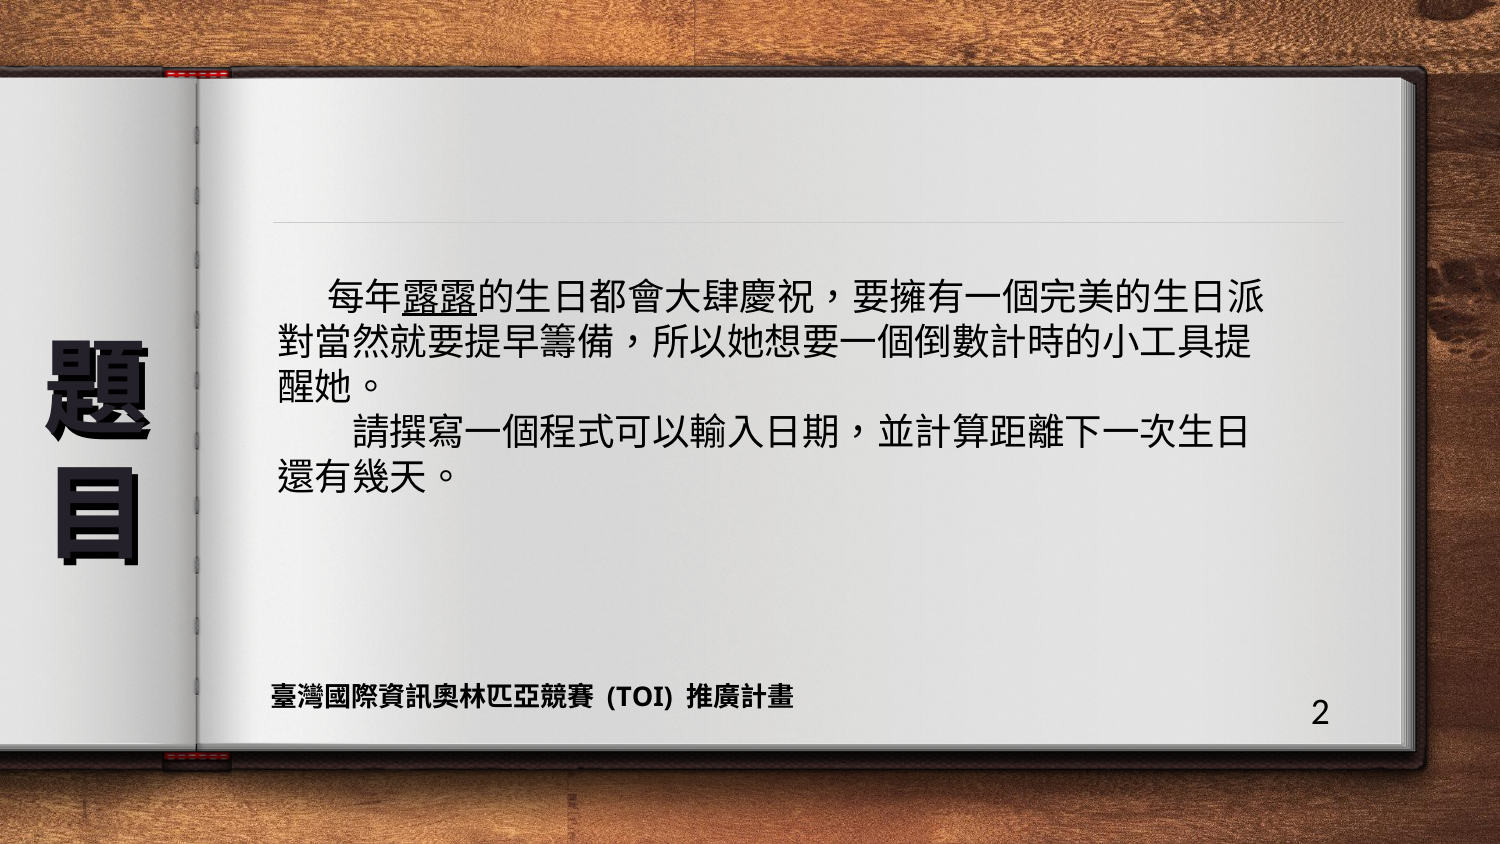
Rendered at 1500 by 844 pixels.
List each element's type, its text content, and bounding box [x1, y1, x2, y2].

title 題 目 [28, 306, 210, 552]
text_box 每年露露的生日都會大肆慶祝，要擁有一個完美的生日派對當然就要提早籌備，所以她想要一個倒數計時的小工具提醒她。 請撰寫一個程式可以輸入日期，並計算距離下一次生日還有幾天。 [262, 265, 1296, 505]
text_box 2 [1295, 672, 1386, 737]
